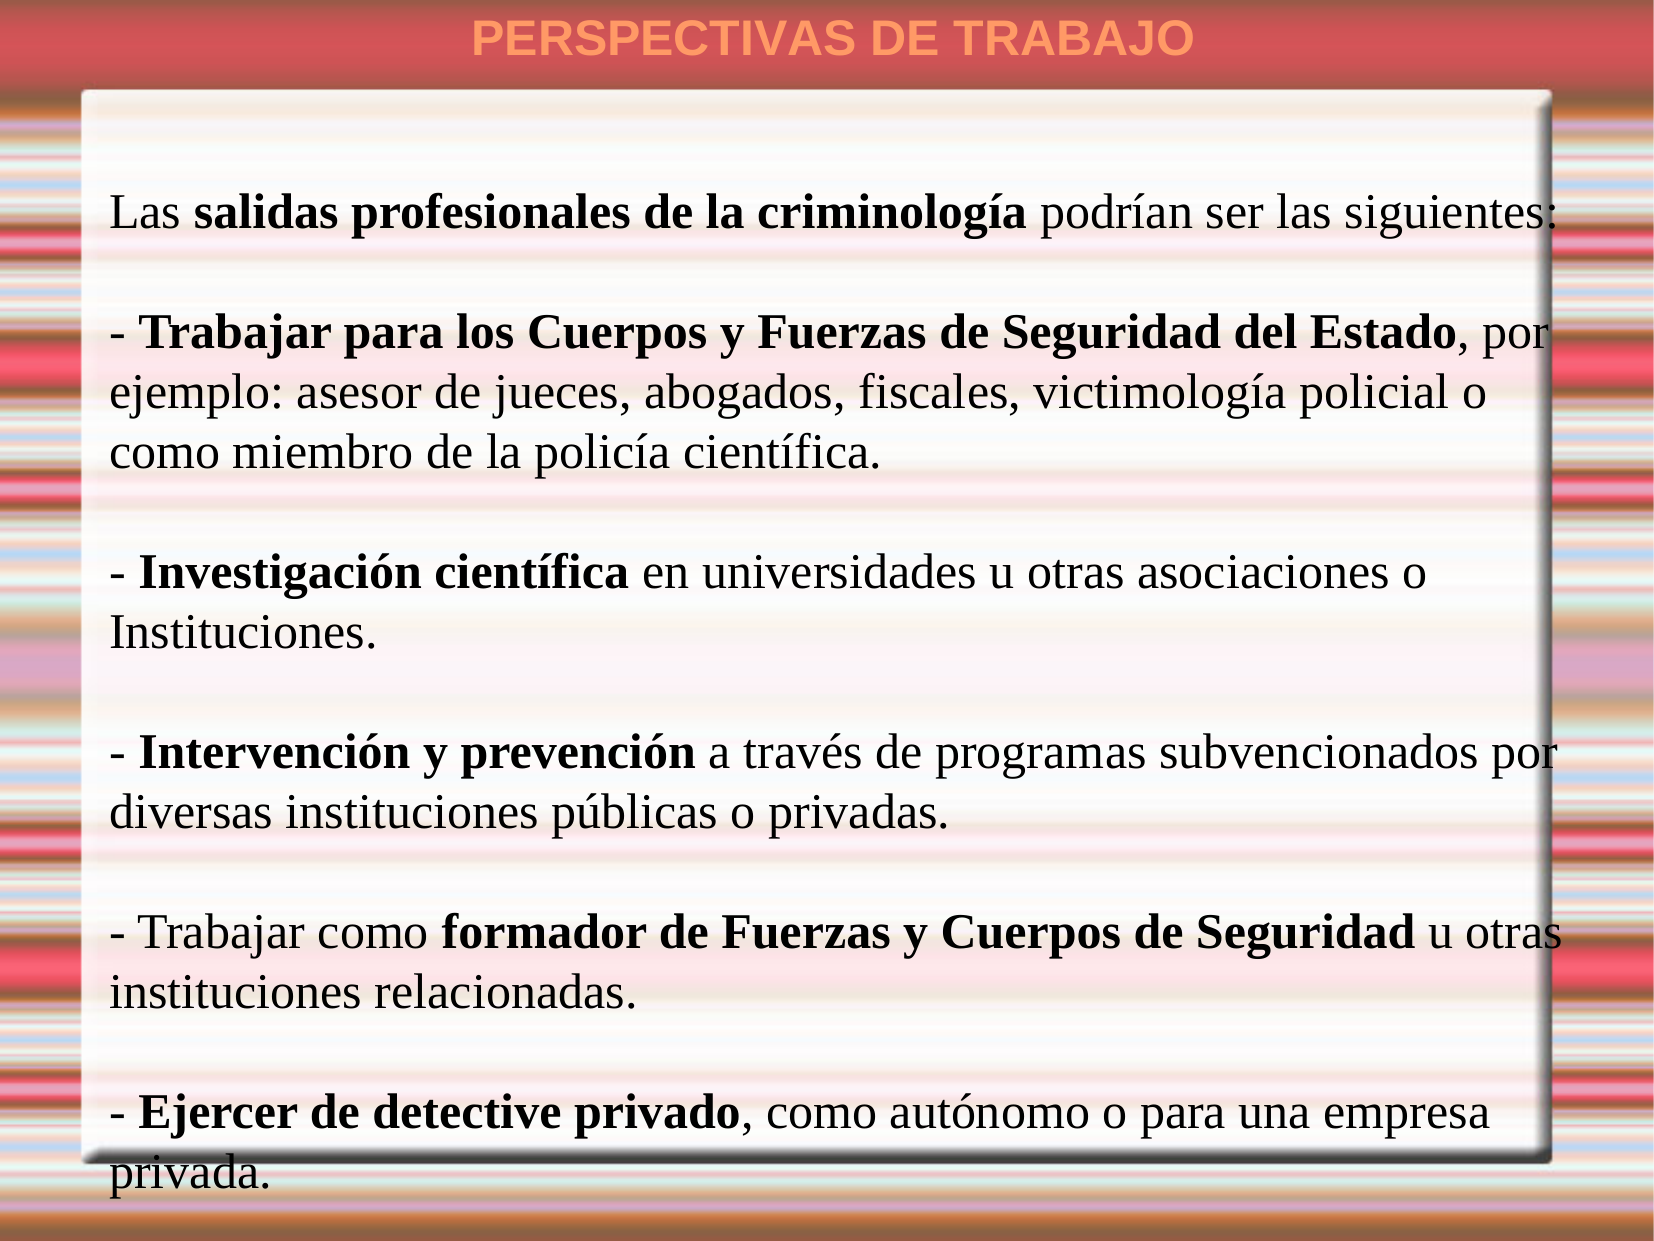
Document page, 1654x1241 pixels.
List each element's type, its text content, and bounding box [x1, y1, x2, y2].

text_box Las salidas profesionales de la criminología podrían ser las siguientes: - Trabajar para los Cuerpos y Fuerzas de Seguridad del Estado, por ejemplo: asesor de jueces, abogados, fiscales, victimología policial o como miembro de la policía científica. - Investigación científica en universidades u otras asociaciones o Instituciones. - Intervención y prevención a través de programas subvencionados por diversas instituciones públicas o privadas. - Trabajar como formador de Fuerzas y Cuerpos de Seguridad u otras instituciones relacionadas. - Ejercer de detective privado, como autónomo o para una empresa privada. [94, 171, 1619, 1206]
title PERSPECTIVAS DE TRABAJO [89, 0, 1578, 205]
picture [0, 0, 1654, 1241]
